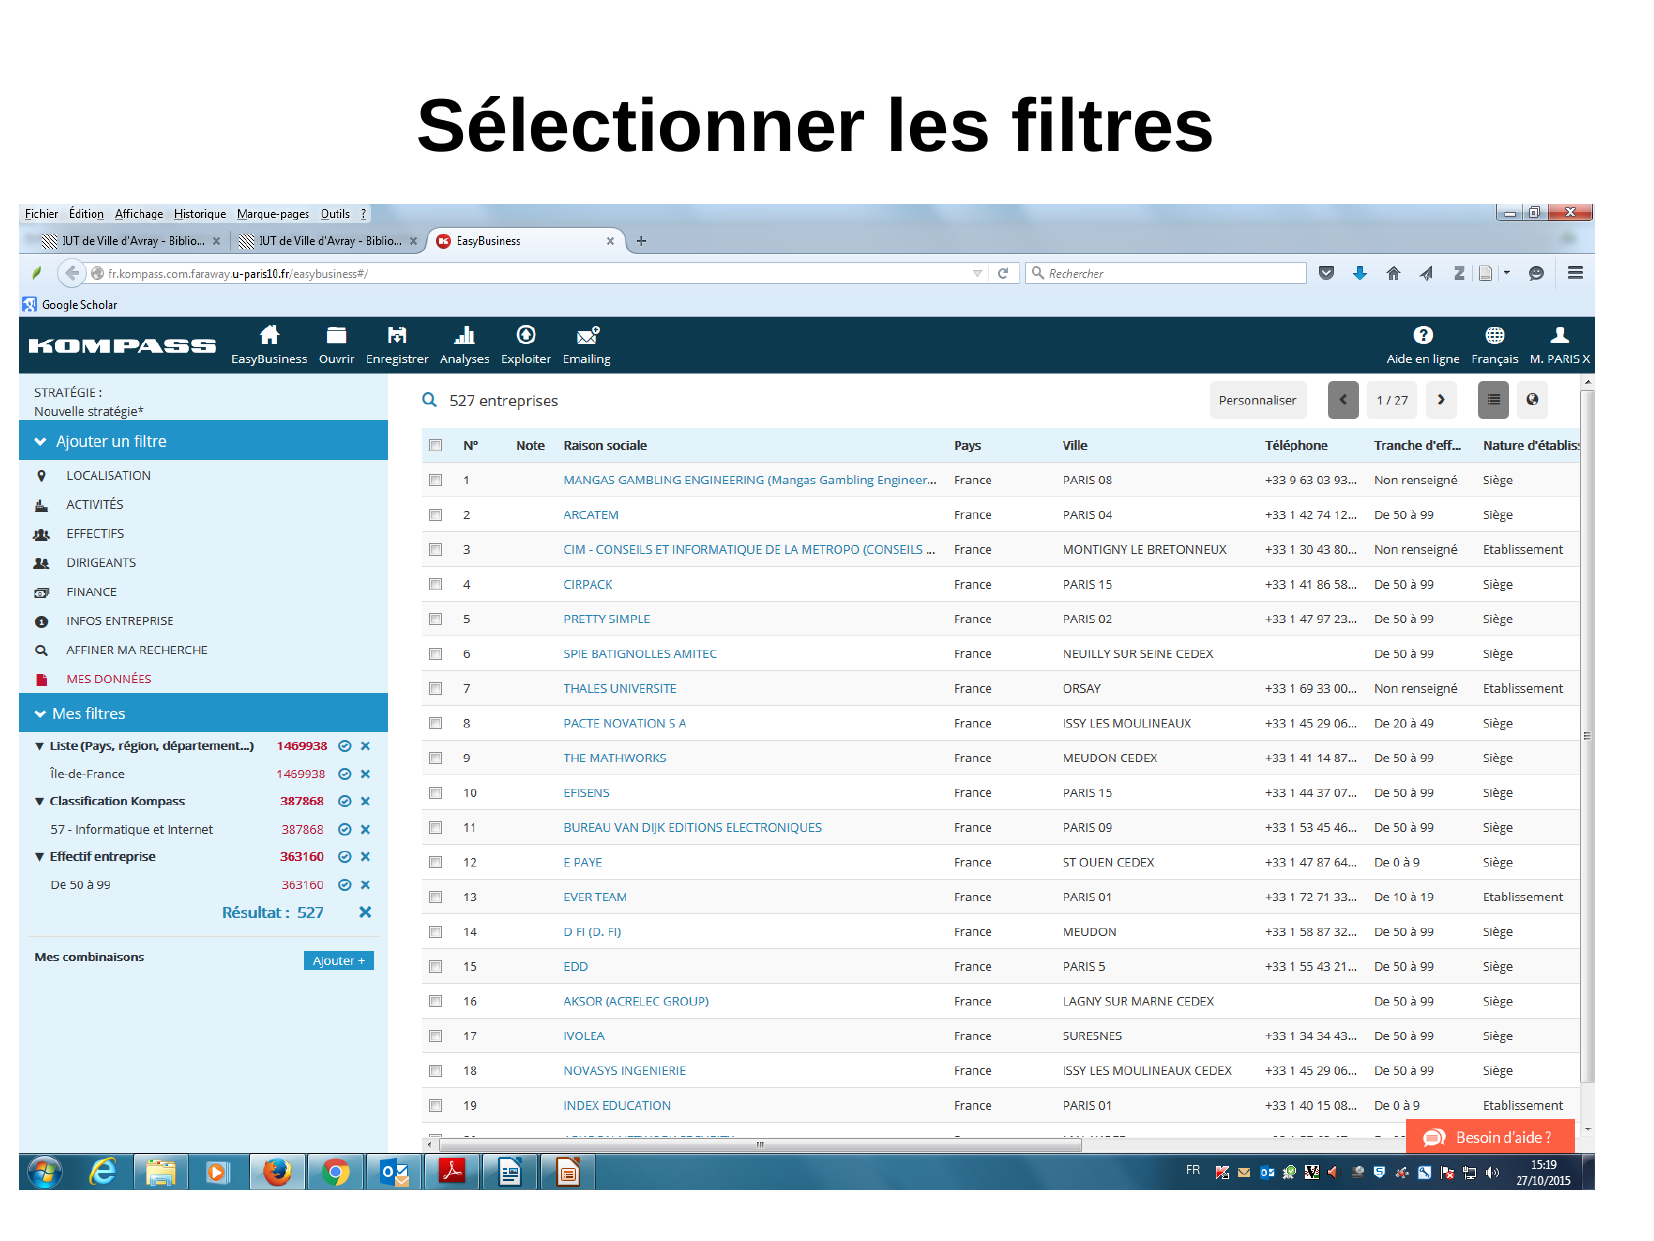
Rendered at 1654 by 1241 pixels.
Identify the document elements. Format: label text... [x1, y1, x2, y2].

picture [19, 204, 1595, 1190]
title Sélectionner les filtres [82, 49, 1571, 201]
